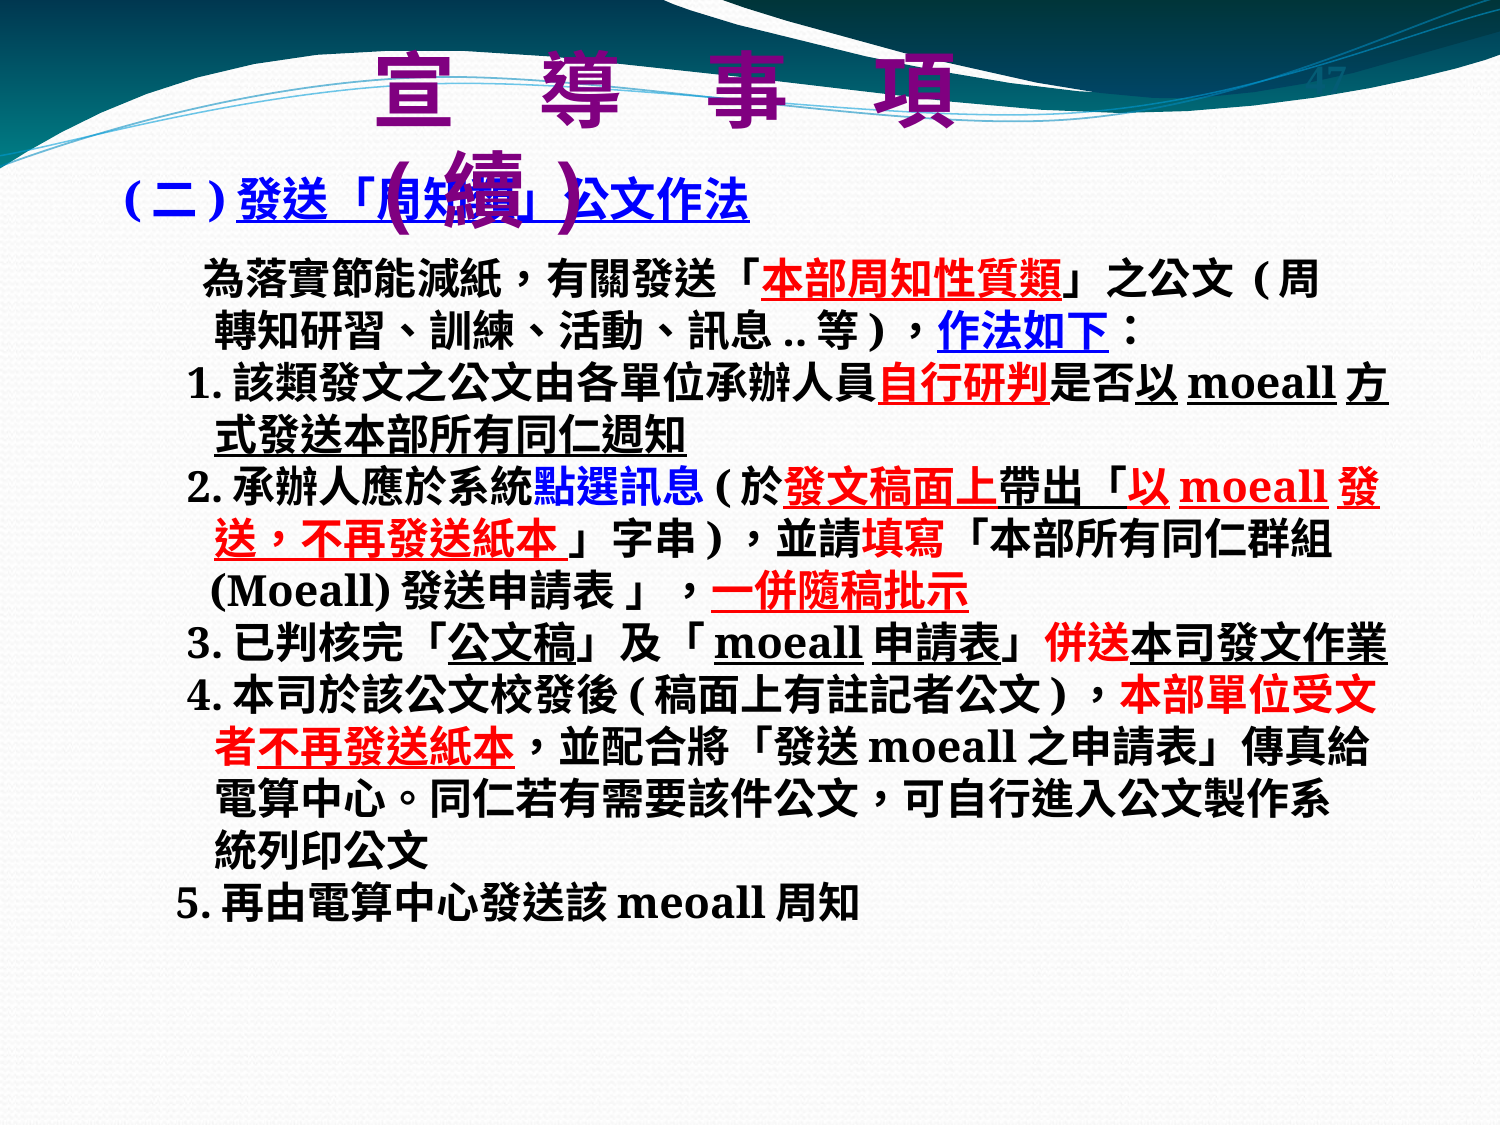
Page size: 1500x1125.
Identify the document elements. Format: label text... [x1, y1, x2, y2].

list (二)發送「周知類」公文作法 為落實節能減紙，有關發送「本部周知性質類」之公文 (周 轉知研習、訓練、活動、訊息..等)，作法如下： 1.該類發文之公文由各單位承辦人員自行研判是否以moeall方 式發送本部所有同仁週知 2.承辦人應於系統點選訊息(於發文稿面上帶出「以moeall發 送，不再發送紙本 」字串)，並請填寫「本部所有同仁群組 (Moeall)發送申請表 」，一併隨稿批示 3.已判核完「公文稿」及「moeall申請表」併送本司發文作業 4.本司於該公文校發後(稿面上有註記者公文)，本部單位受文 者不再發送紙本，並配合將「發送moeall之申請表」傳真給 電算中心。同仁若有需要該件公文，可自行進入公文製作系 統列印公文 5.再由電算中心發送該meoall周知 [0, 172, 1471, 1125]
text_box [1305, 42, 1431, 103]
text_box 宣 導 事 項 (續) [372, 31, 1211, 140]
